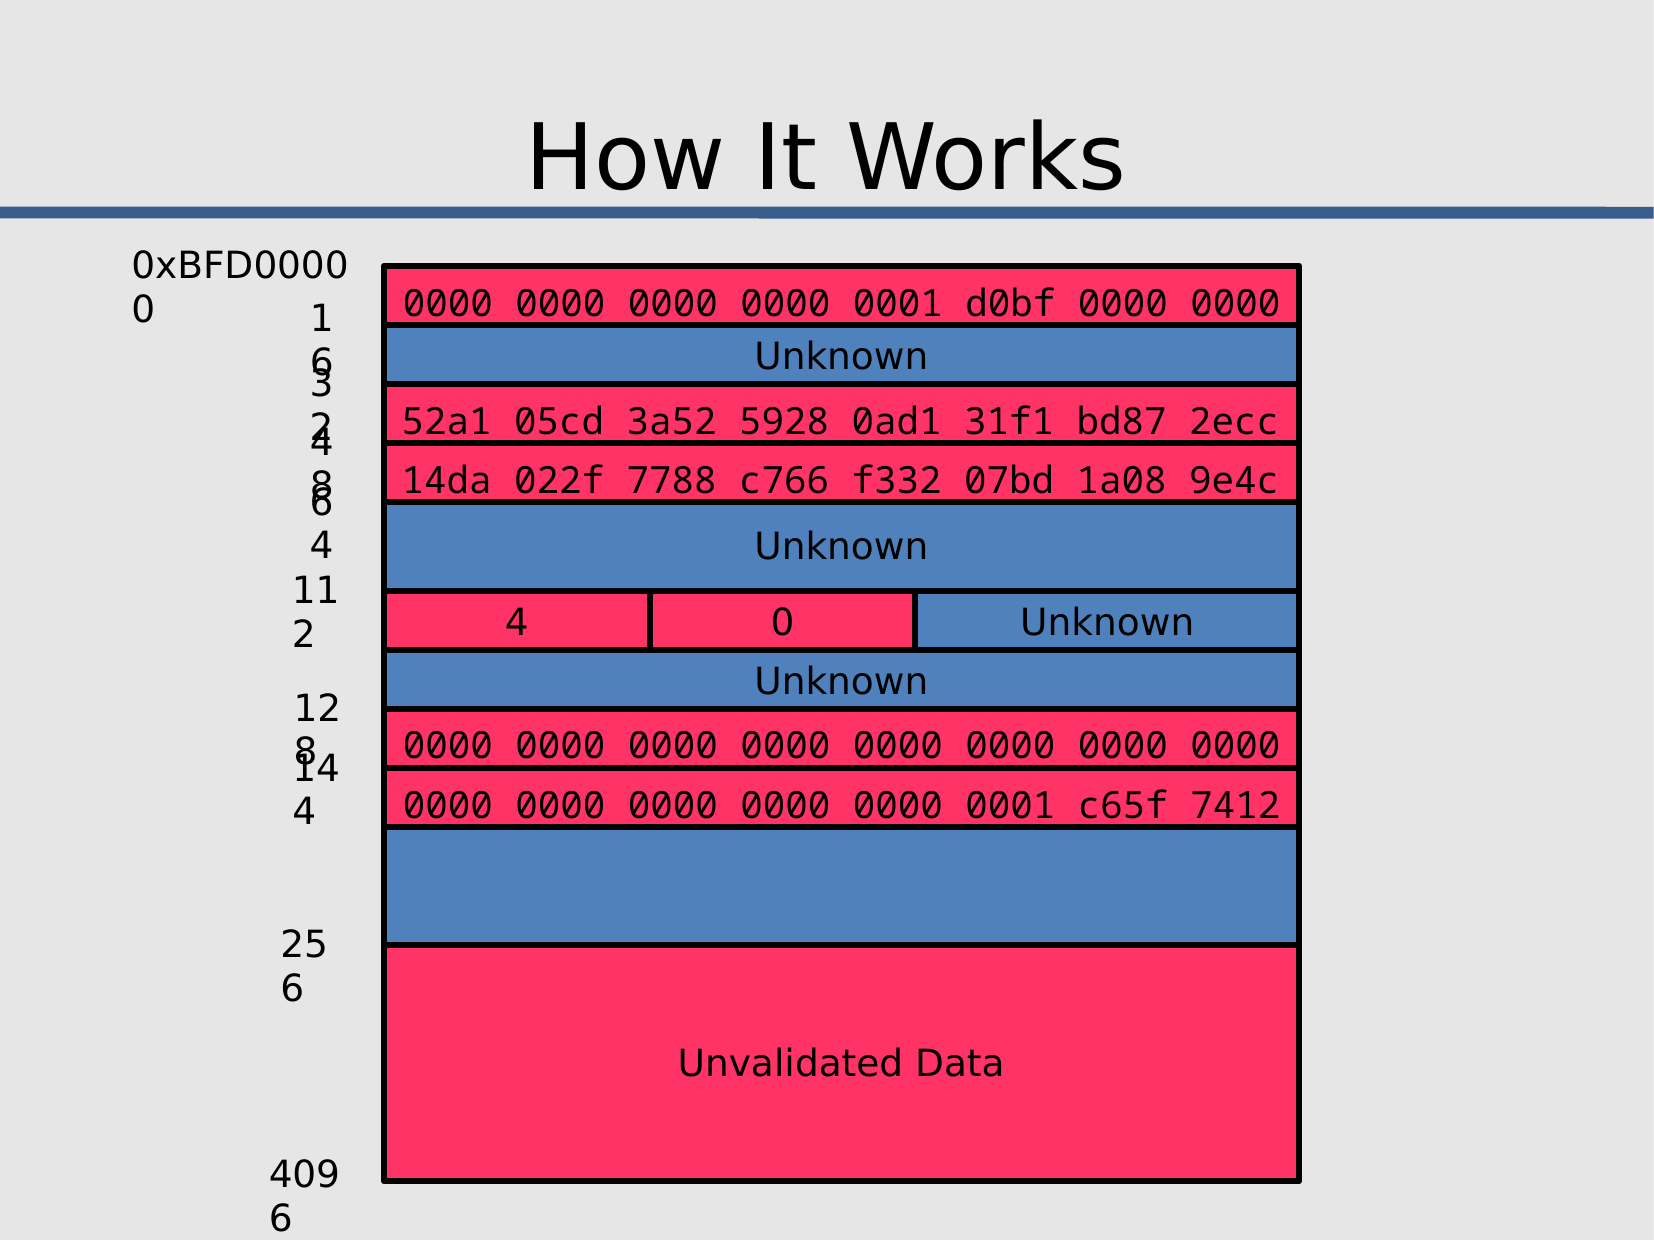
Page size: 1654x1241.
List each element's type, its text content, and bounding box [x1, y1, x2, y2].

text_box 14da 022f 7788 c766 f332 07bd 1a08 9e4c [383, 442, 1300, 501]
text_box 128 [278, 679, 380, 738]
text_box 256 [265, 915, 366, 974]
text_box 112 [277, 561, 378, 621]
text_box [395, 472, 426, 546]
text_box 144 [277, 738, 378, 798]
text_box 0 [649, 590, 915, 649]
title How It Works [82, 49, 1571, 257]
text_box 0000 0000 0000 0000 0000 0000 0000 0000 [383, 708, 1300, 767]
text_box Unknown [383, 501, 1300, 590]
text_box 0000 0000 0000 0000 0000 0001 c65f 7412 [383, 767, 1300, 826]
text_box 32 [294, 354, 372, 413]
text_box Unvalidated Data [383, 945, 1300, 1182]
text_box 48 [295, 413, 372, 472]
text_box 4096 [253, 1145, 378, 1205]
text_box 52a1 05cd 3a52 5928 0ad1 31f1 bd87 2ecc [383, 383, 1300, 442]
text_box Unknown [915, 590, 1300, 649]
text_box 16 [295, 289, 372, 348]
text_box Unknown [383, 324, 1300, 383]
text_box 0xBFD00000 [116, 236, 384, 296]
text_box [383, 826, 1300, 945]
text_box 0000 0000 0000 0000 0001 d0bf 0000 0000 [383, 265, 1300, 324]
text_box 4 [383, 590, 649, 649]
text_box 64 [294, 473, 372, 532]
text_box Unknown [383, 649, 1300, 708]
